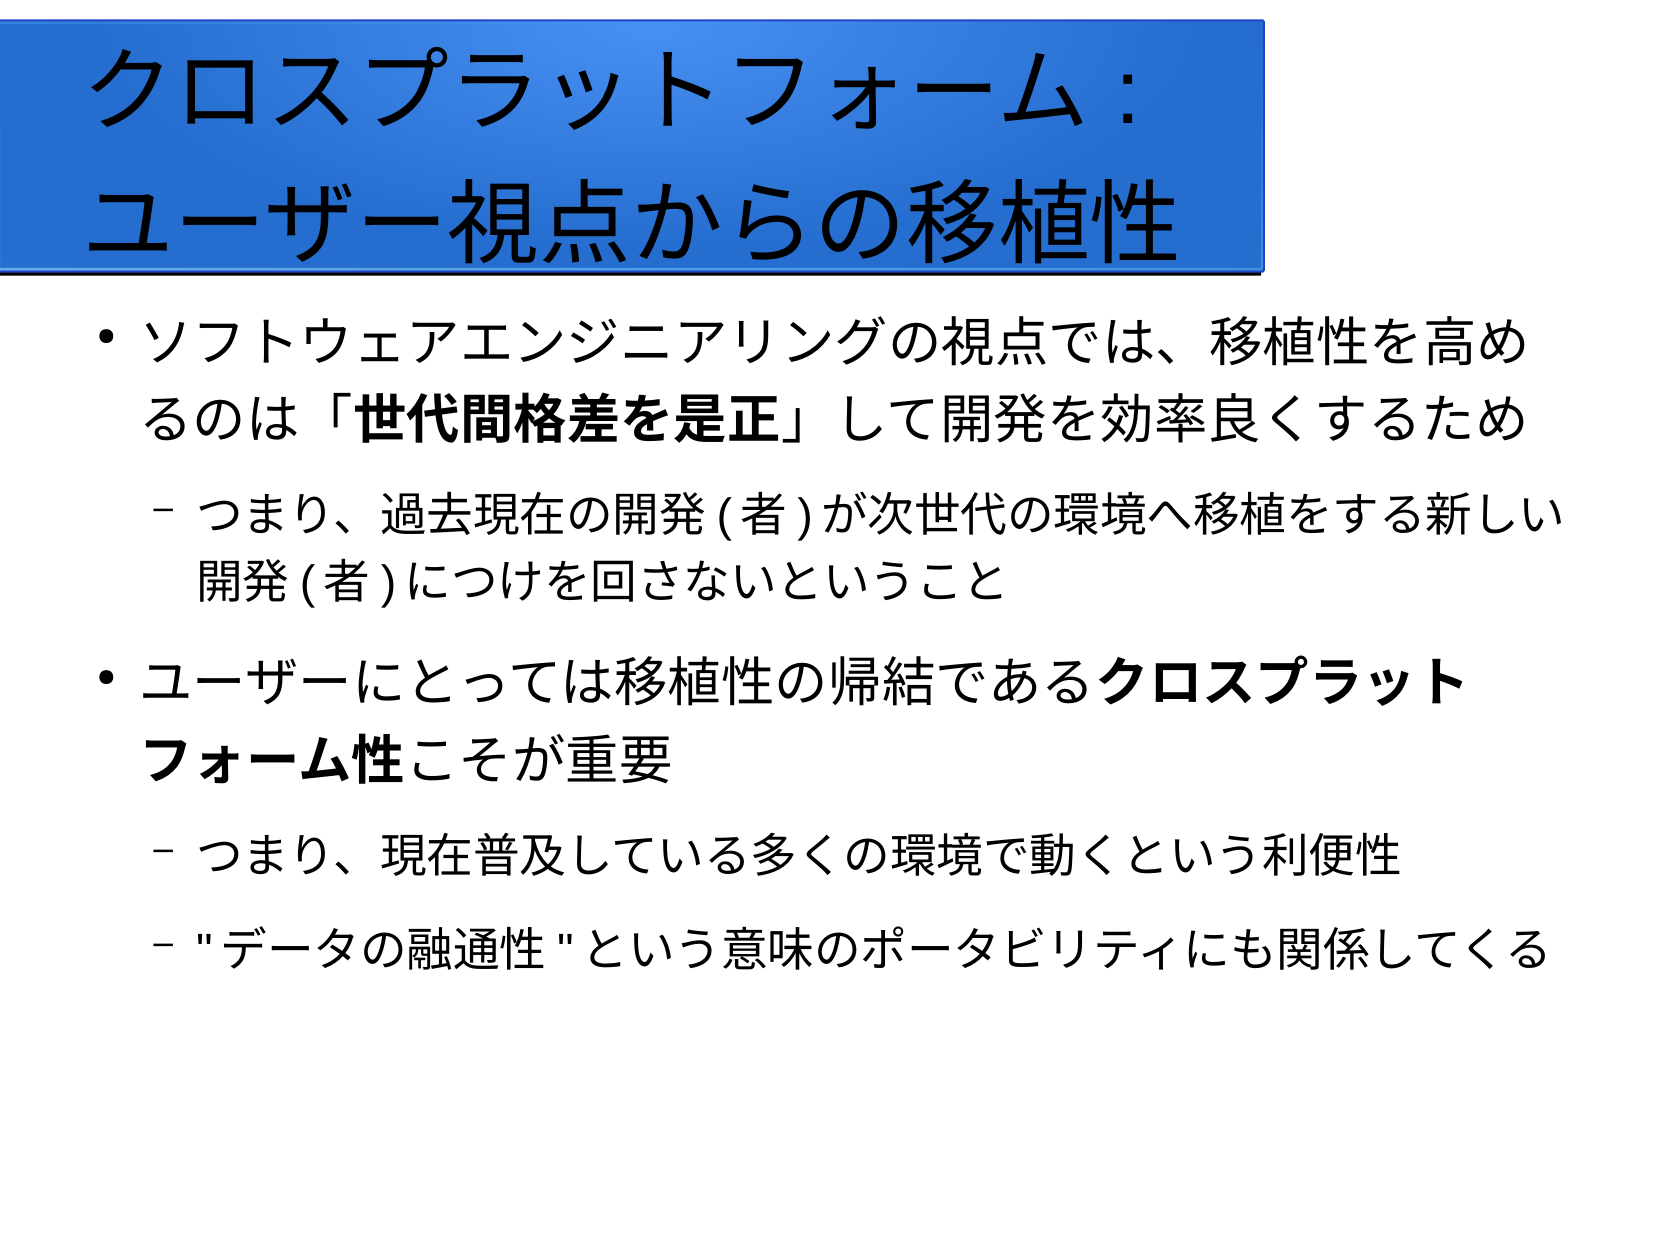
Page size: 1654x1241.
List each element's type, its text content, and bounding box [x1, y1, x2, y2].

list ソフトウェアエンジニアリングの視点では、移植性を高めるのは「世代間格差を是正」して開発を効率良くするため つまり、過去現在の開発(者)が次世代の環境へ移植をする新しい開発(者)につけを回さないということ ユーザーにとっては移植性の帰結であるクロスプラットフォーム性こそが重要 つまり、現在普及している多くの環境で動くという利便性 "データの融通性"という意味のポータビリティにも関係してくる [82, 299, 1571, 1019]
title クロスプラットフォーム: ユーザー視点からの移植性 [82, 47, 1235, 252]
